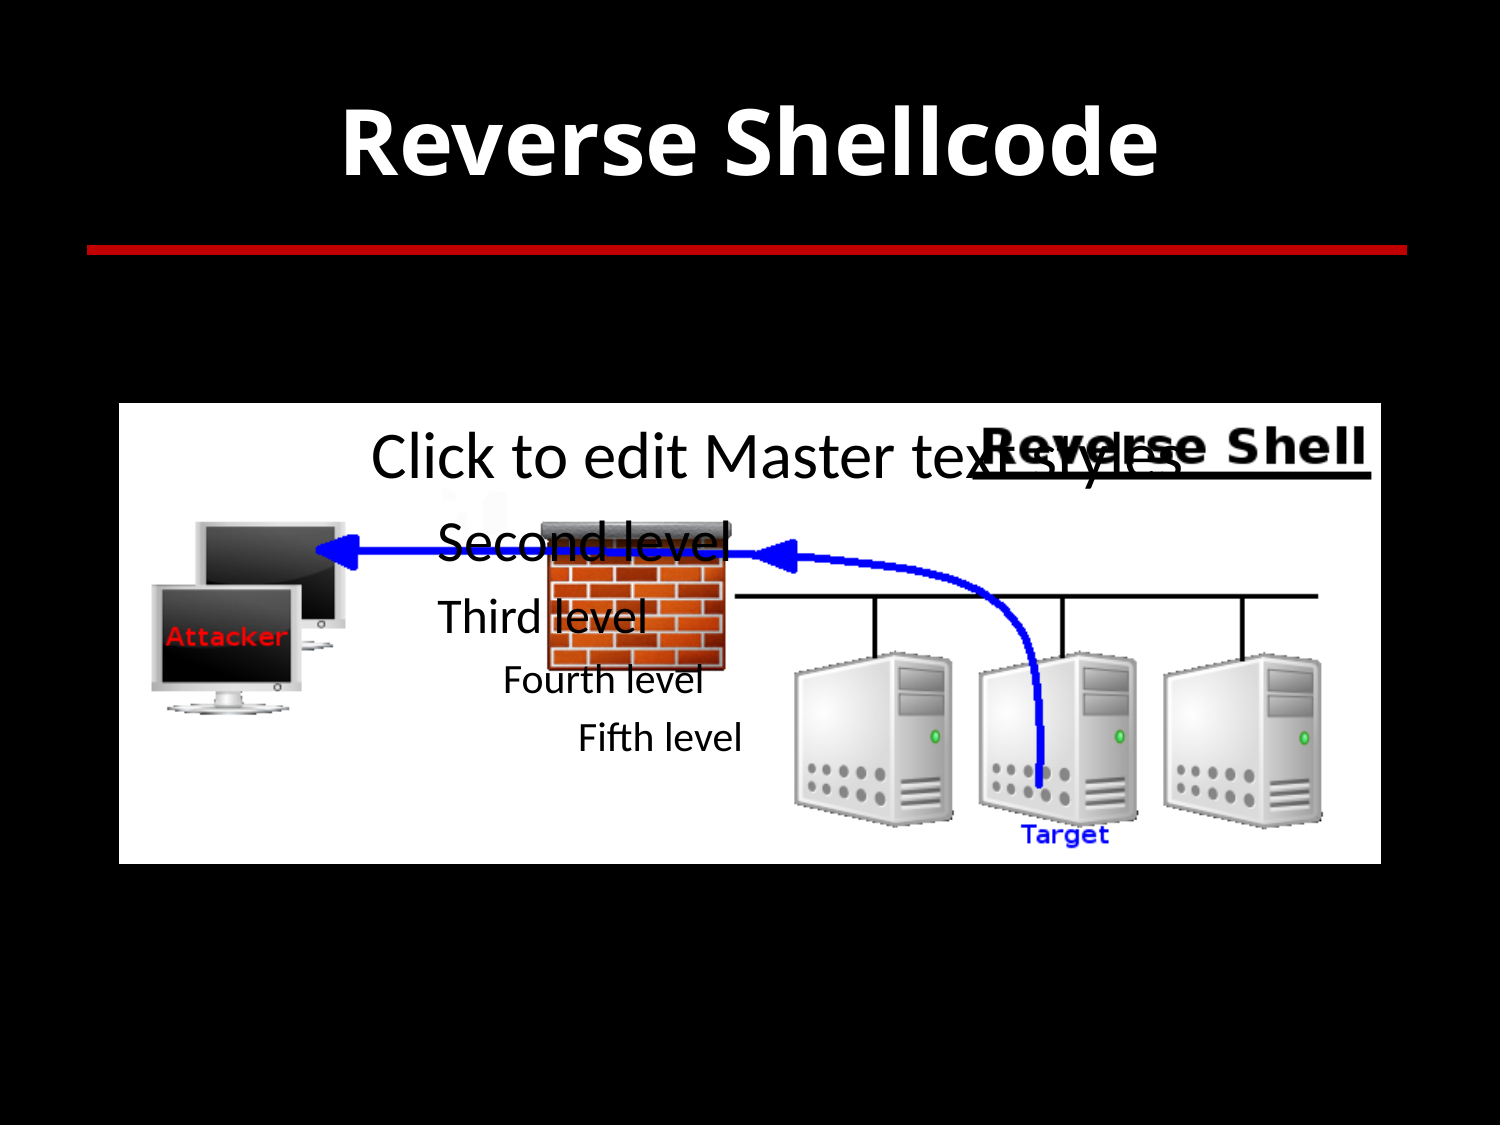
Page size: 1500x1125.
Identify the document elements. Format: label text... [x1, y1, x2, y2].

title Reverse Shellcode [75, 45, 1425, 233]
picture [119, 403, 1381, 864]
